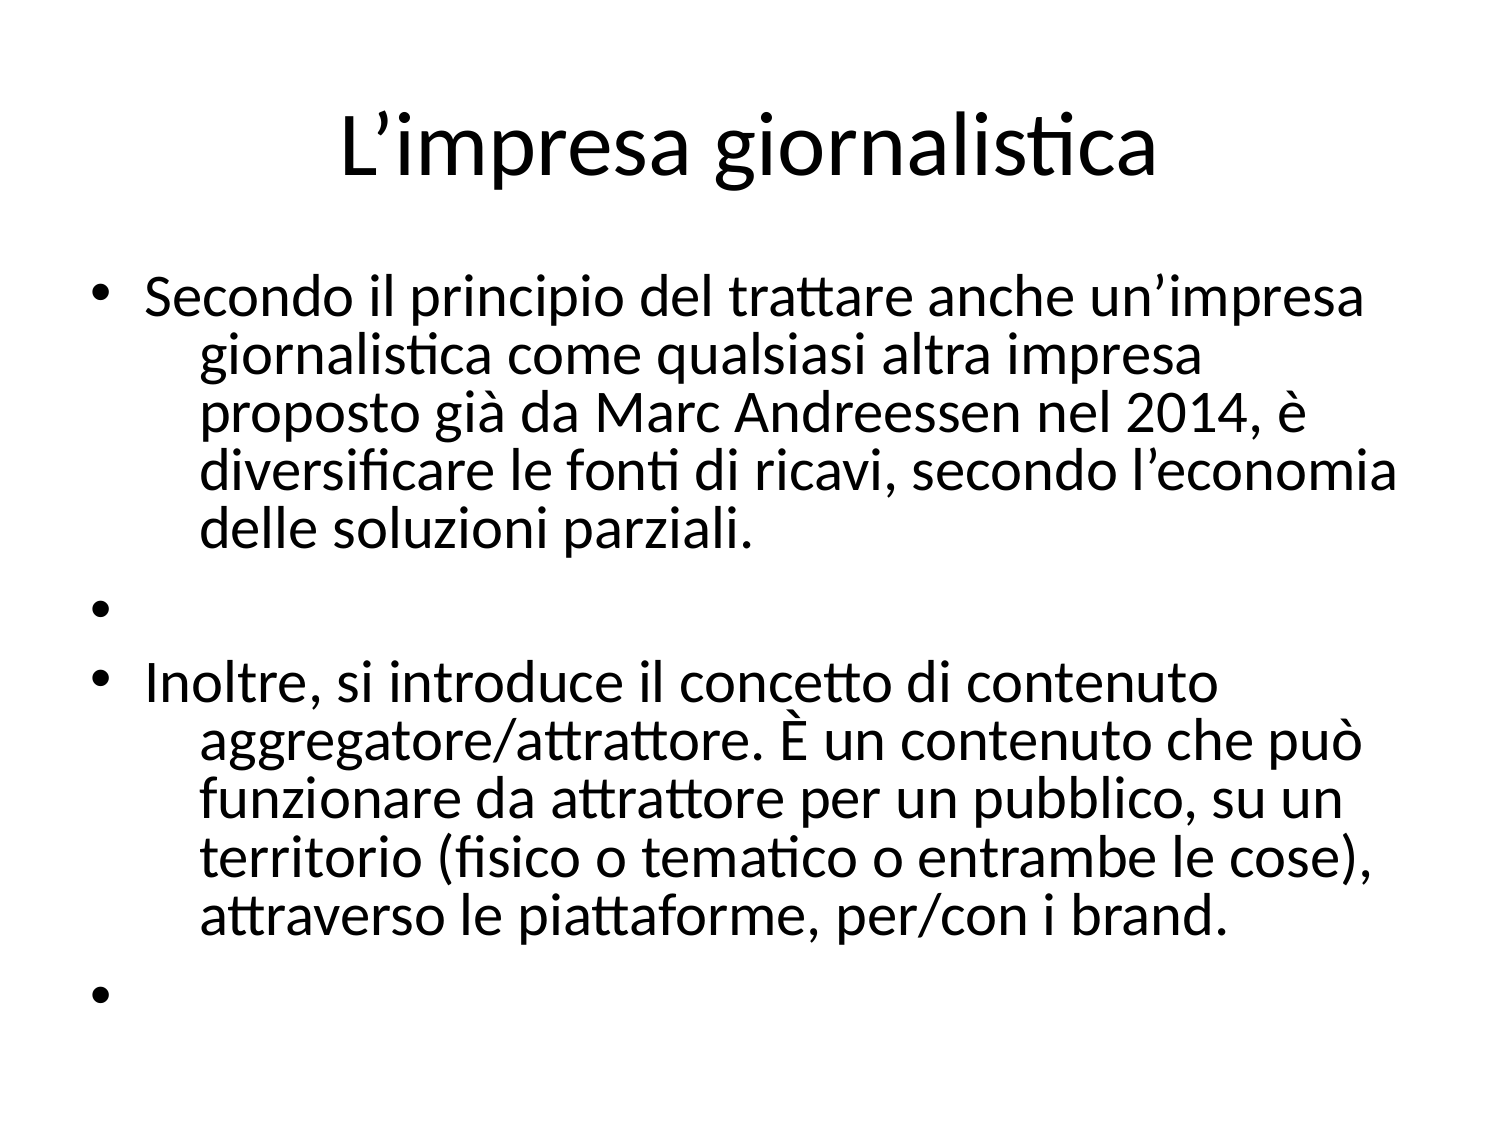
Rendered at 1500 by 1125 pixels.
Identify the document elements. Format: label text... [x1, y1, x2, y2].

list Secondo il principio del trattare anche un’impresa giornalistica come qualsiasi altra impresa proposto già da Marc Andreessen nel 2014, è diversificare le fonti di ricavi, secondo l’economia delle soluzioni parziali. Inoltre, si introduce il concetto di contenuto aggregatore/attrattore. È un contenuto che può funzionare da attrattore per un pubblico, su un territorio (fisico o tematico o entrambe le cose), attraverso le piattaforme, per/con i brand. [75, 262, 1426, 1005]
title L’impresa giornalistica [75, 45, 1426, 233]
